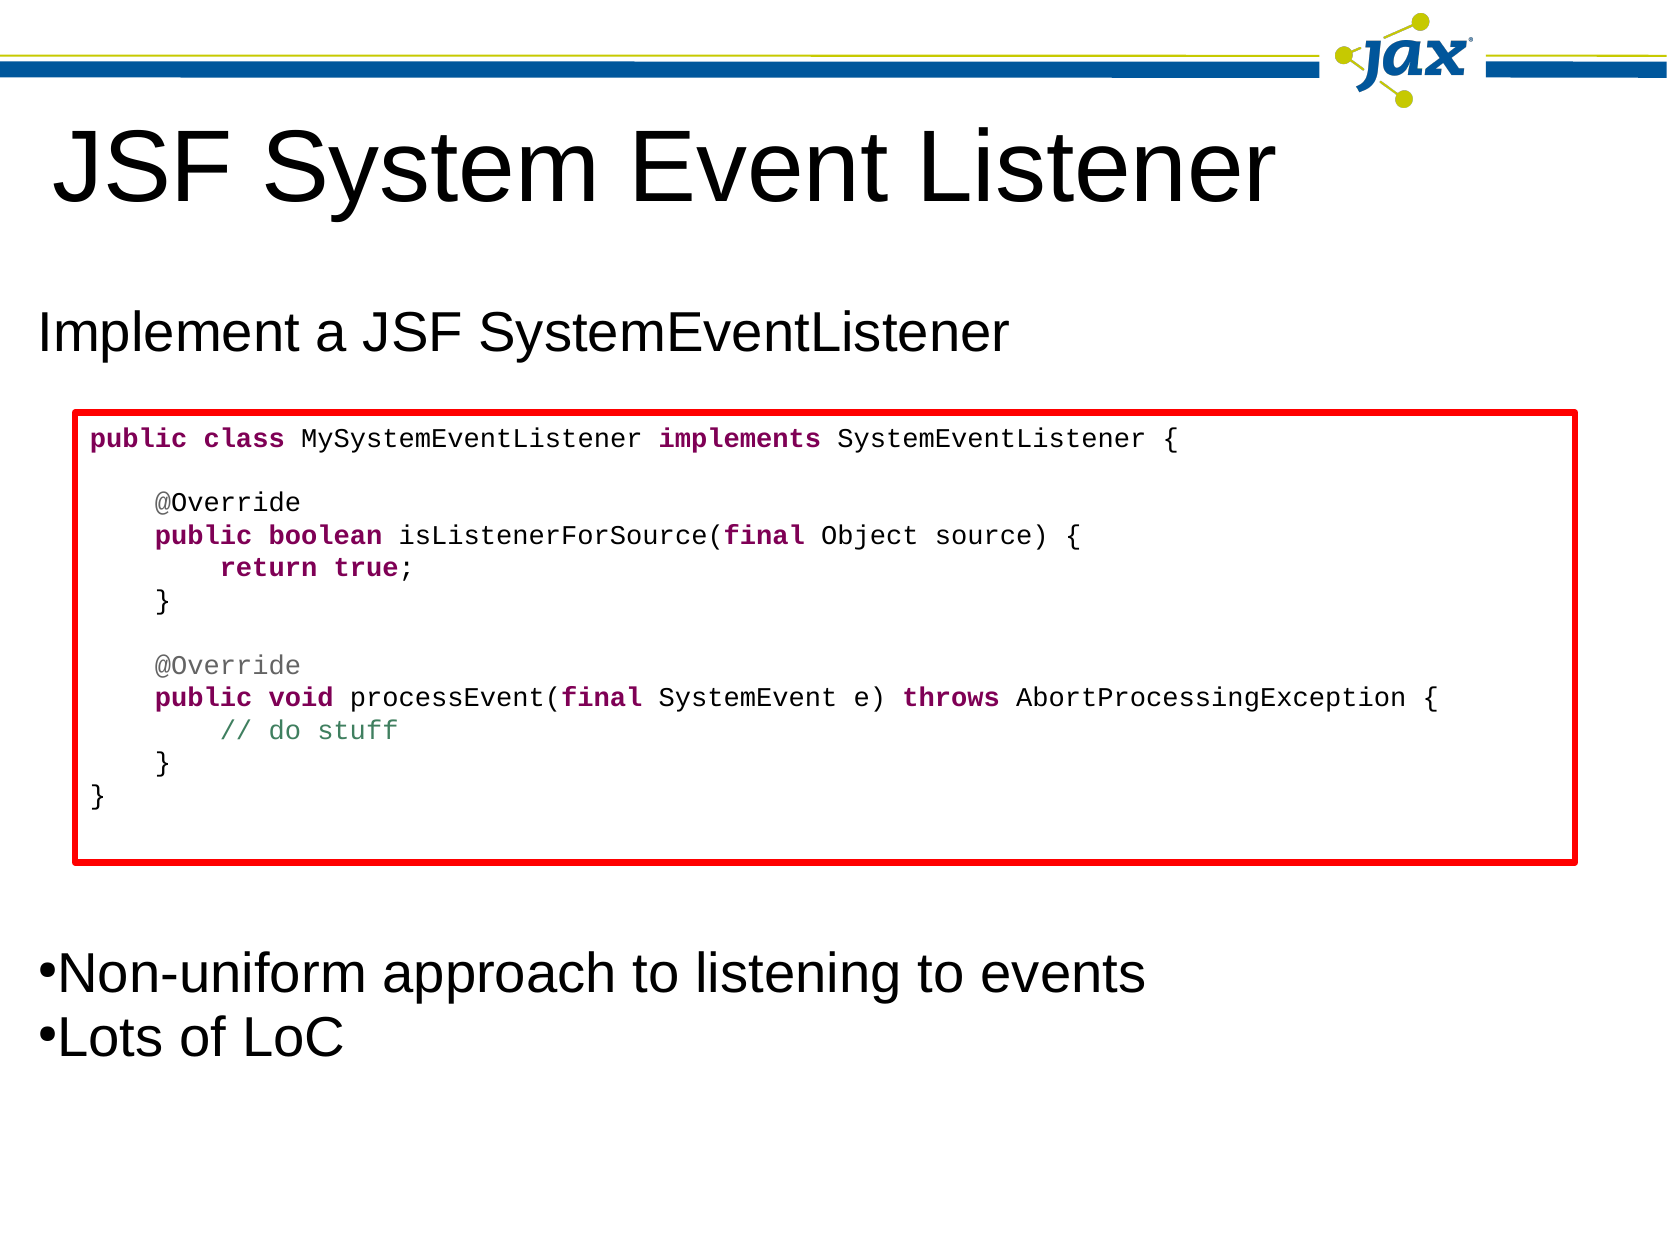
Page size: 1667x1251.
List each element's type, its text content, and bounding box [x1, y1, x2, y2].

title JSF System Event Listener [37, 91, 1651, 230]
text_box public class MySystemEventListener implements SystemEventListener { @Override public boolean isListenerForSource(final Object source) { return true; } @Override public void processEvent(final SystemEvent e) throws AbortProcessingException { // do stuff } } [75, 412, 1576, 863]
picture [1335, 13, 1473, 91]
list Implement a JSF SystemEventListener Non-uniform approach to listening to events Lots of LoC [37, 300, 1613, 1126]
